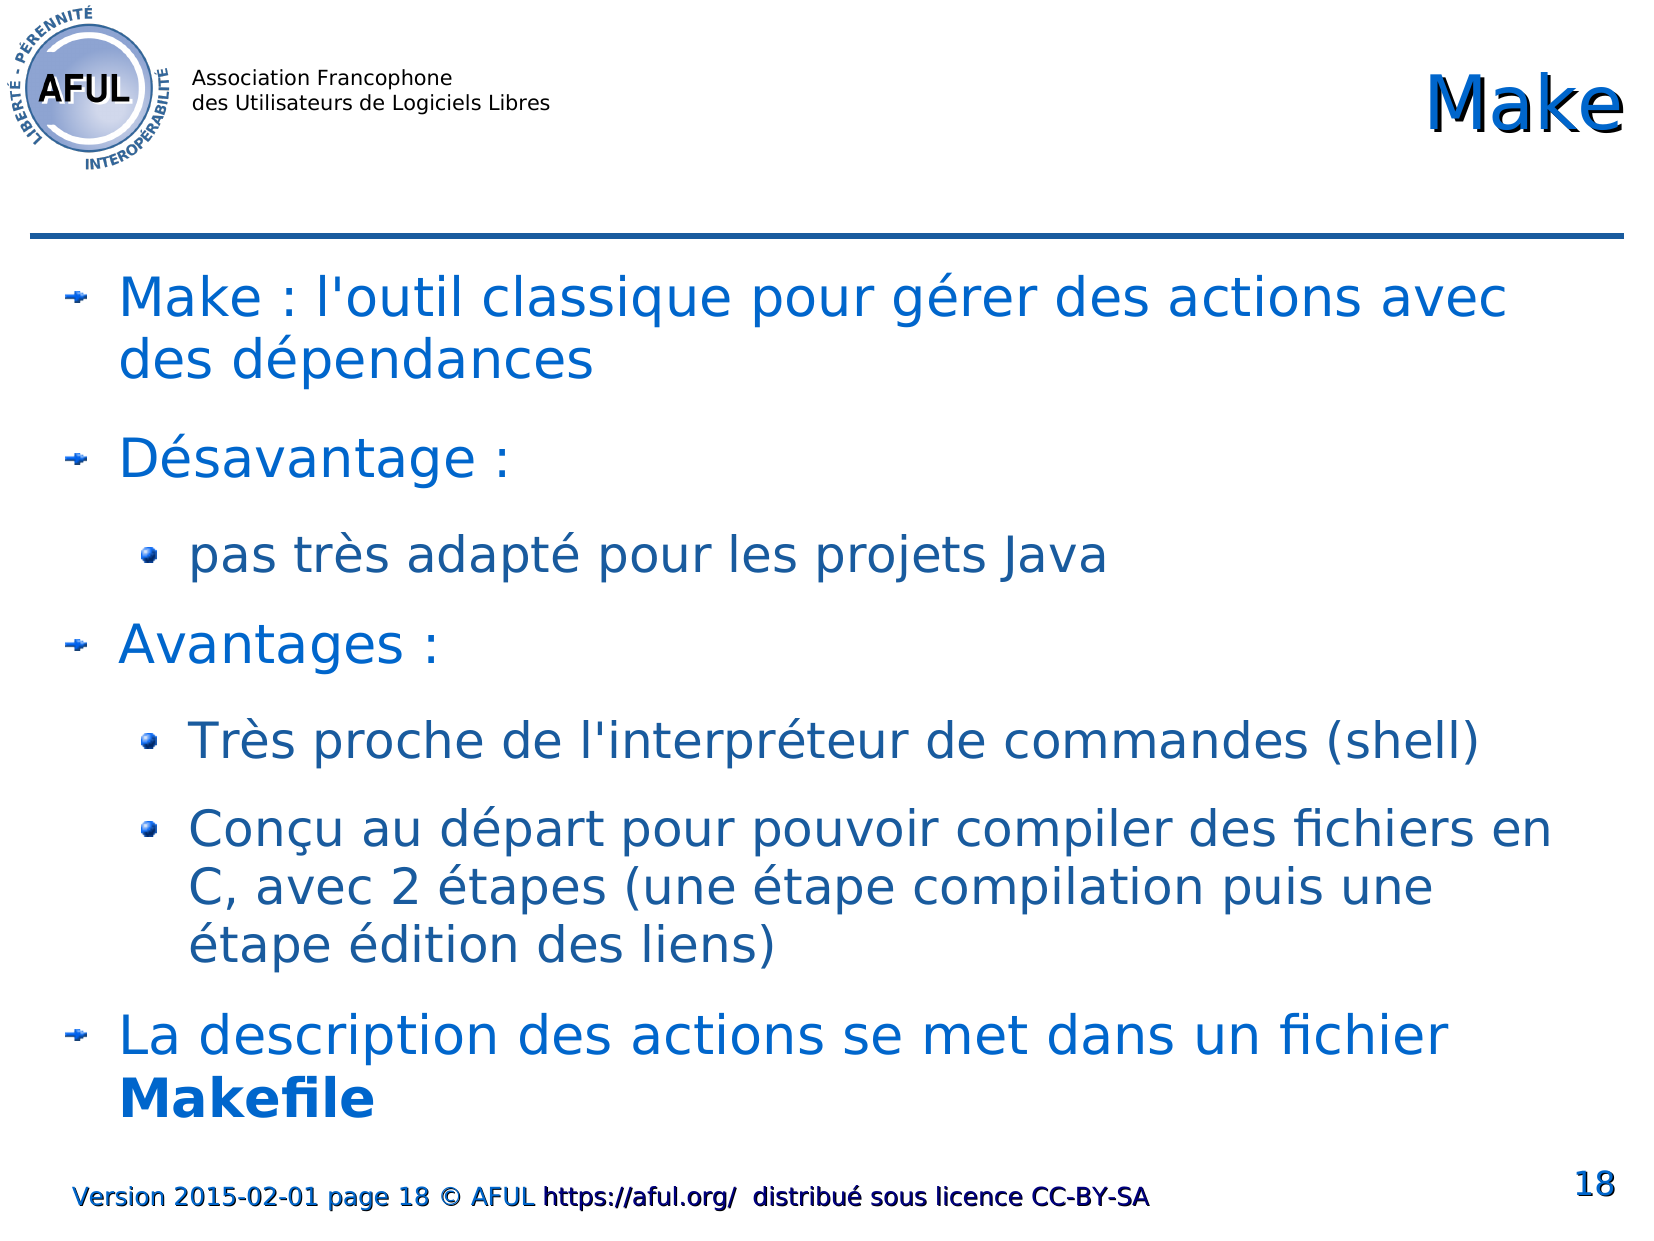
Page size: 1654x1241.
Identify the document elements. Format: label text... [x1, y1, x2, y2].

list Make : l'outil classique pour gérer des actions avec des dépendances Désavantage : pas très adapté pour les projets Java Avantages : Très proche de l'interpréteur de commandes (shell) Conçu au départ pour pouvoir compiler des fichiers en C, avec 2 étapes (une étape compilation puis une étape édition des liens) La description des actions se met dans un fichier Makefile [47, 265, 1595, 1211]
picture [0, 0, 178, 178]
title Make [501, 7, 1625, 200]
